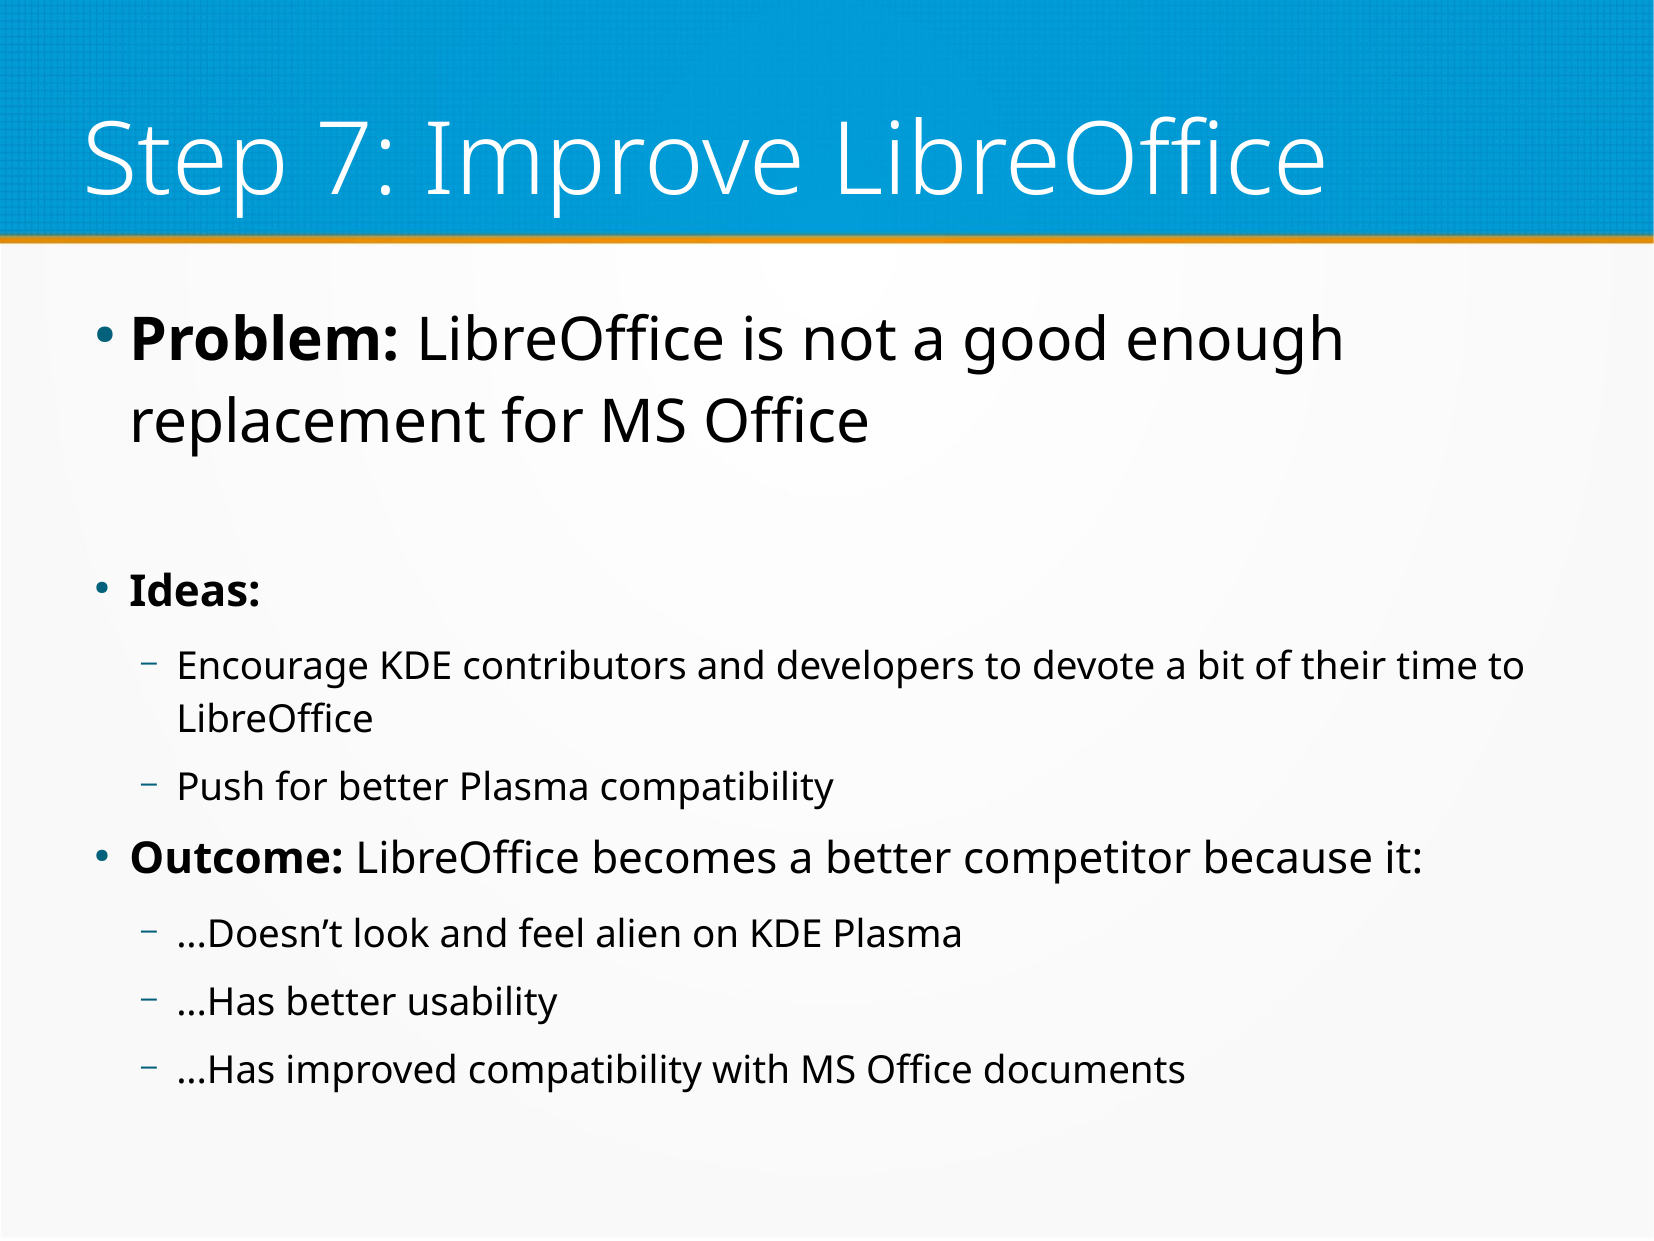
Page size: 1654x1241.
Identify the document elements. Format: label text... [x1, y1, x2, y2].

list Problem: LibreOffice is not a good enough replacement for MS Office Ideas: Encourage KDE contributors and developers to devote a bit of their time to LibreOffice Push for better Plasma compatibility Outcome: LibreOffice becomes a better competitor because it: ...Doesn’t look and feel alien on KDE Plasma ...Has better usability ...Has improved compatibility with MS Office documents [82, 295, 1571, 1096]
title Step 7: Improve LibreOffice [82, 83, 1531, 224]
picture [0, 233, 1654, 1241]
